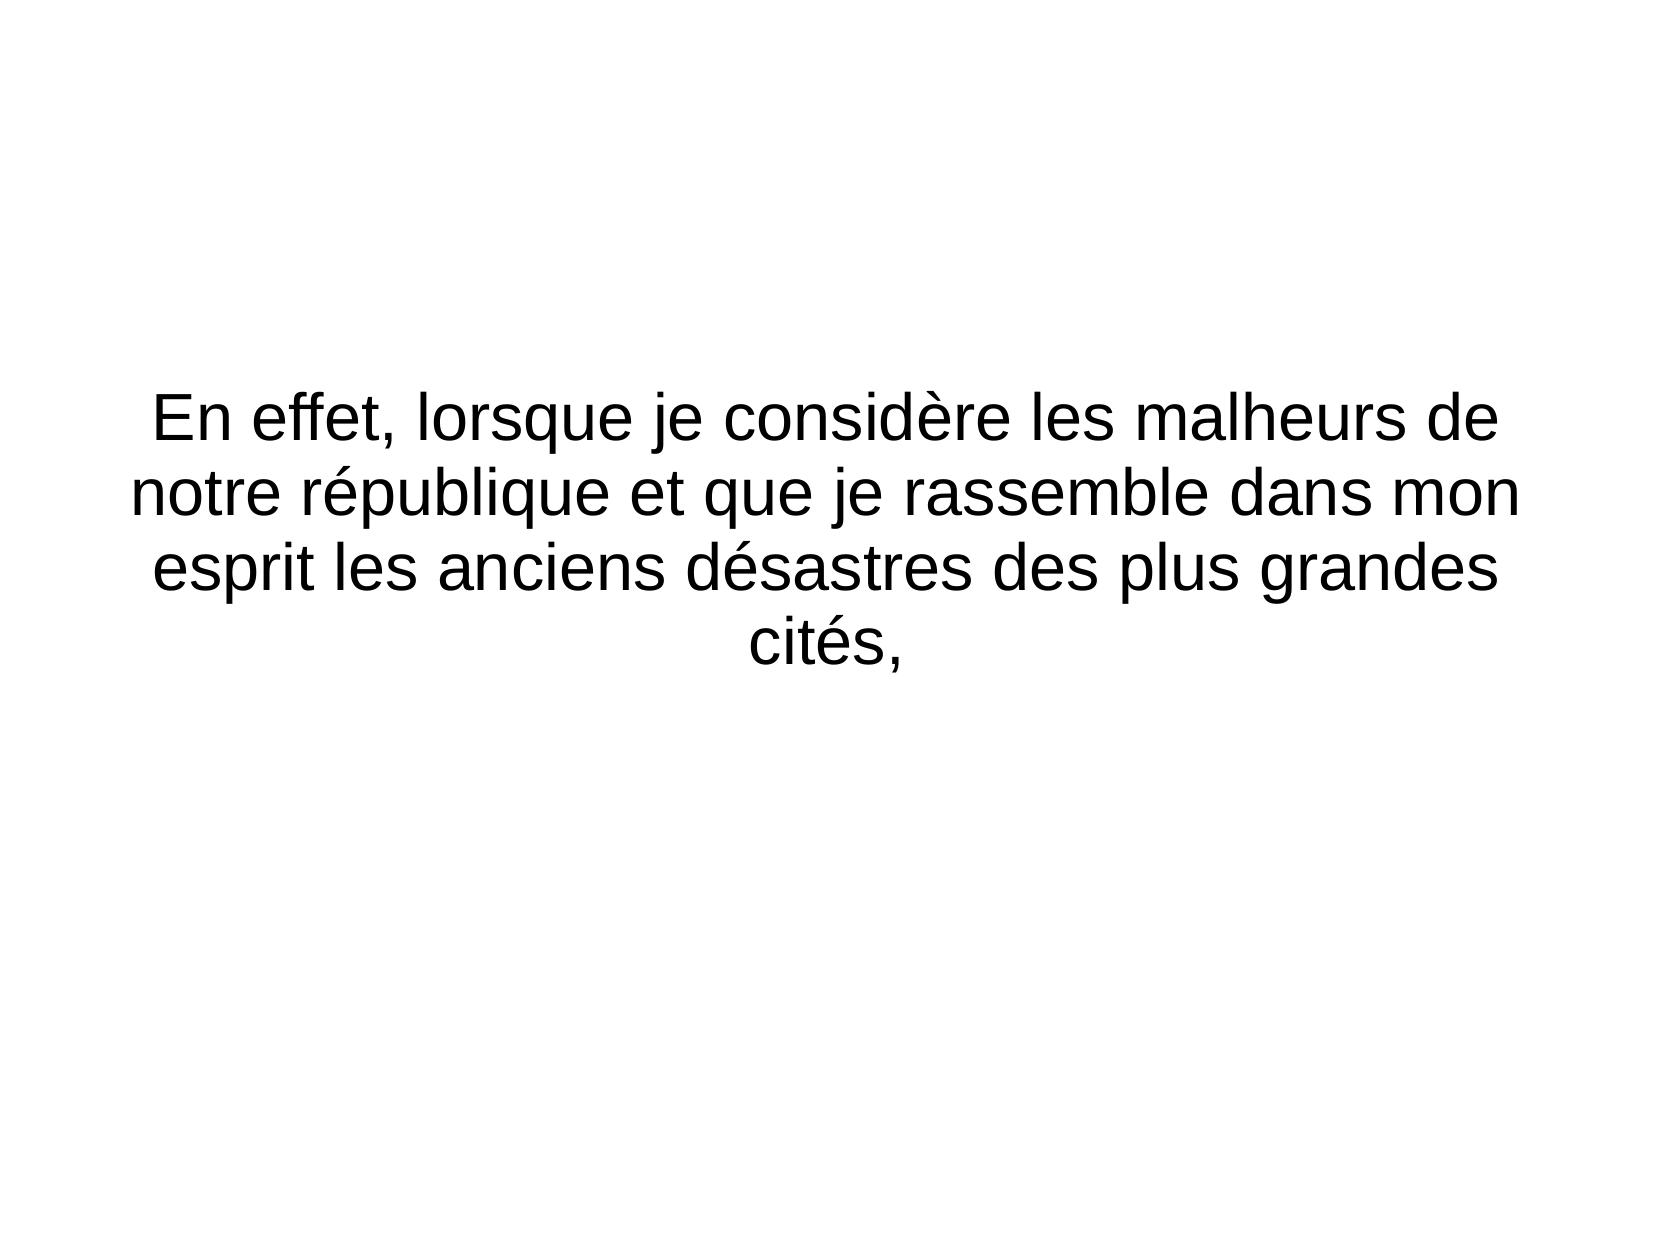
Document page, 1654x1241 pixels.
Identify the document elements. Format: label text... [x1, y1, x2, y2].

subtitle En effet, lorsque je considère les malheurs de notre république et que je rassemble dans mon esprit les anciens désastres des plus grandes cités, [82, 49, 1571, 1010]
